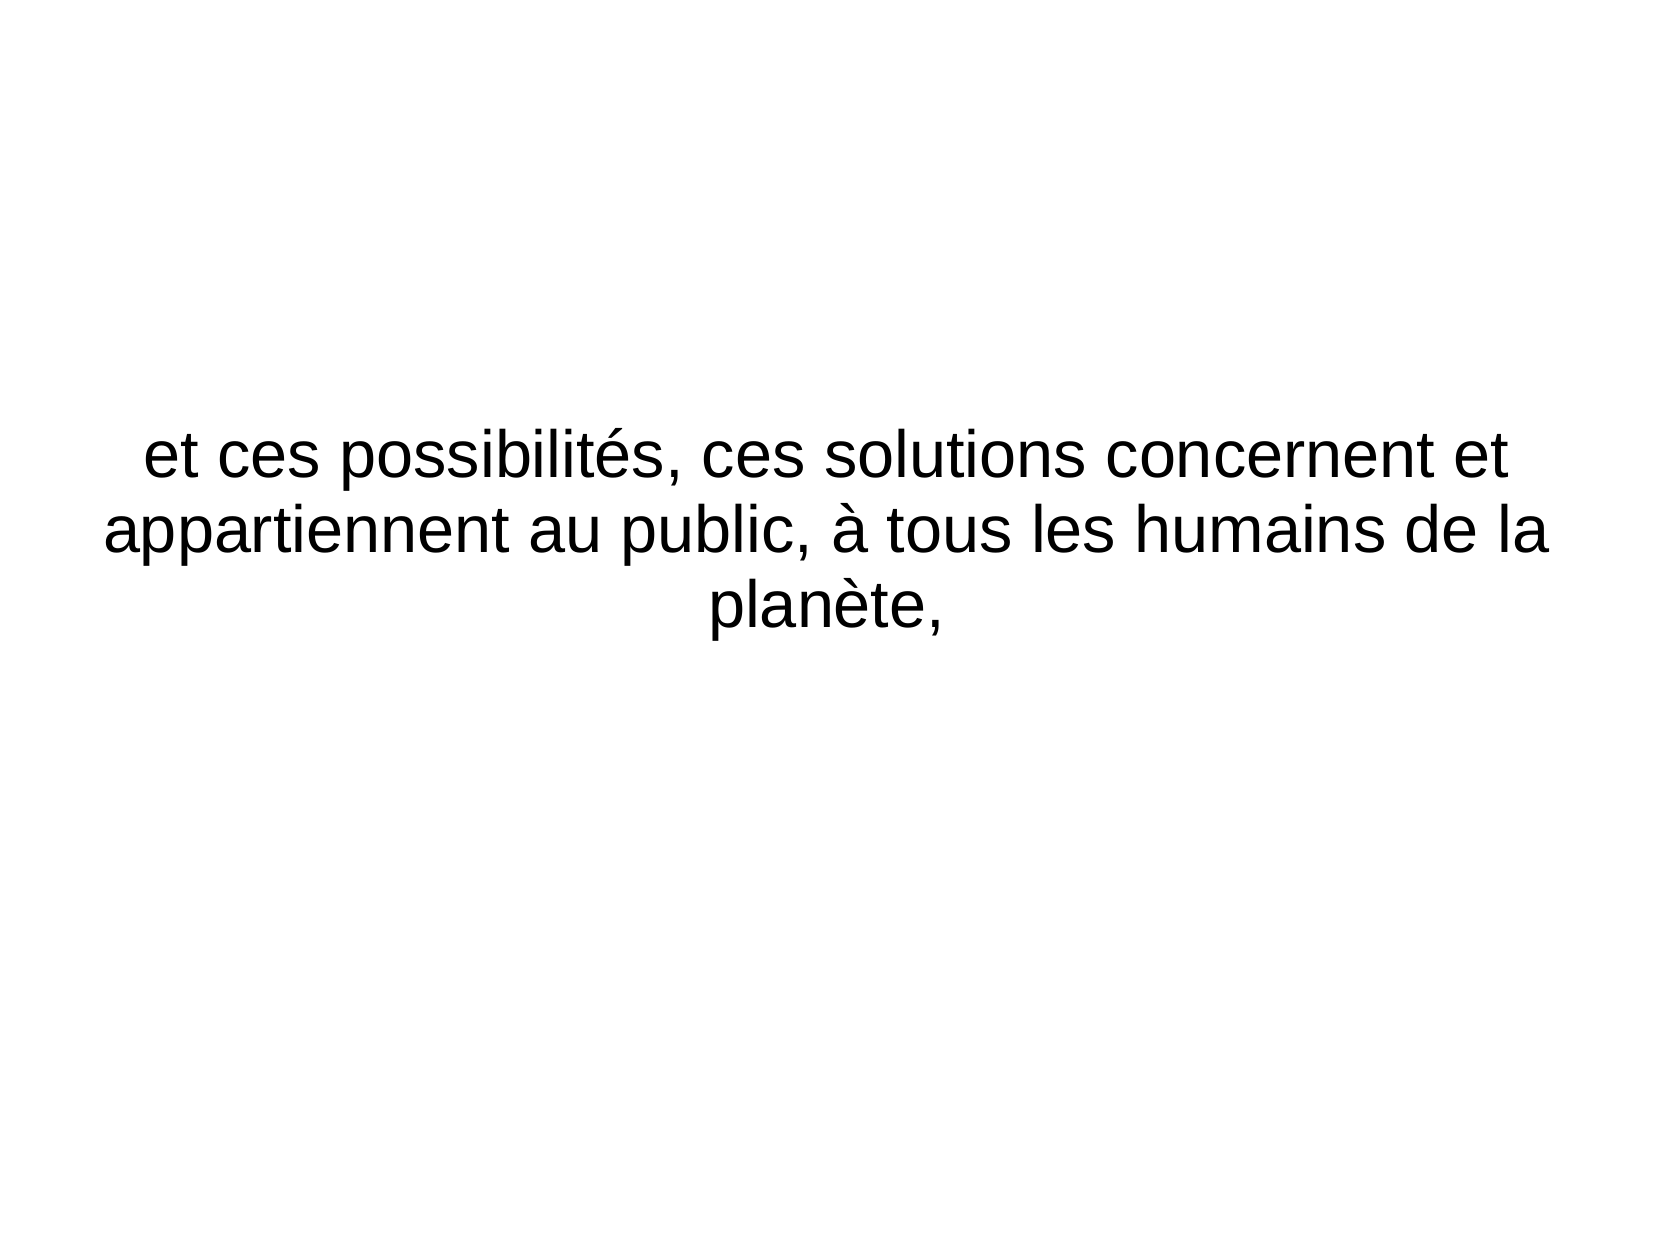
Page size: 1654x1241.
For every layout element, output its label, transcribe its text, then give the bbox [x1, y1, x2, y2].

subtitle et ces possibilités, ces solutions concernent et appartiennent au public, à tous les humains de la planète, [82, 49, 1571, 1010]
